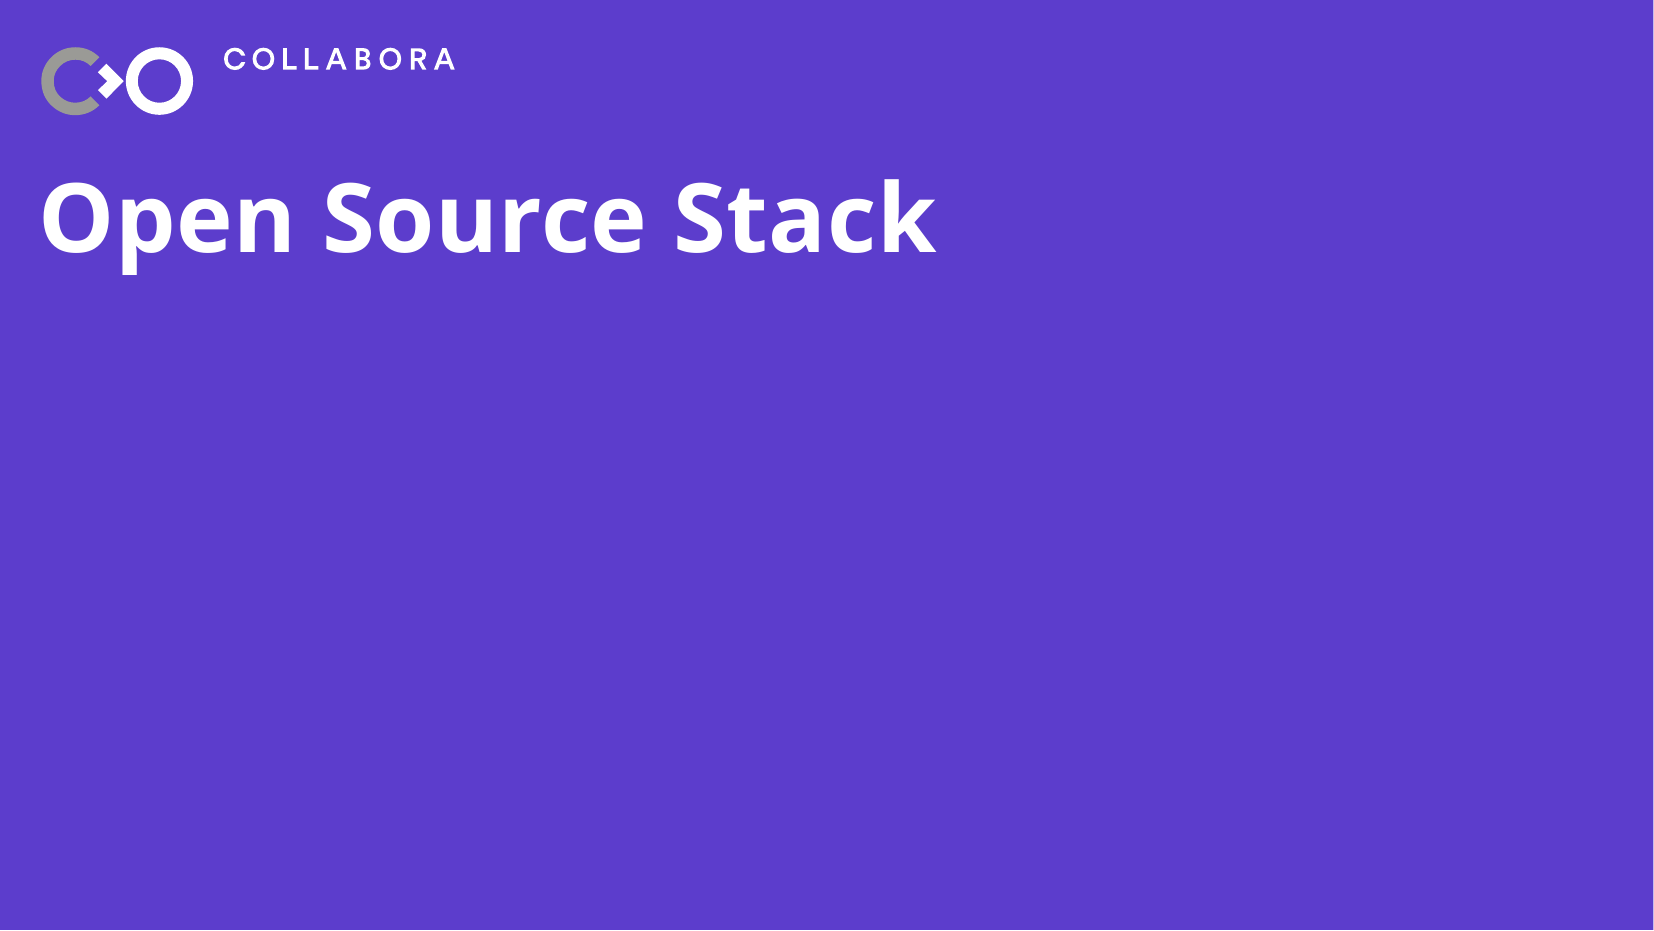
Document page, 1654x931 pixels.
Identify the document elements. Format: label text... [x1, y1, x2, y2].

title Open Source Stack [38, 156, 1614, 213]
